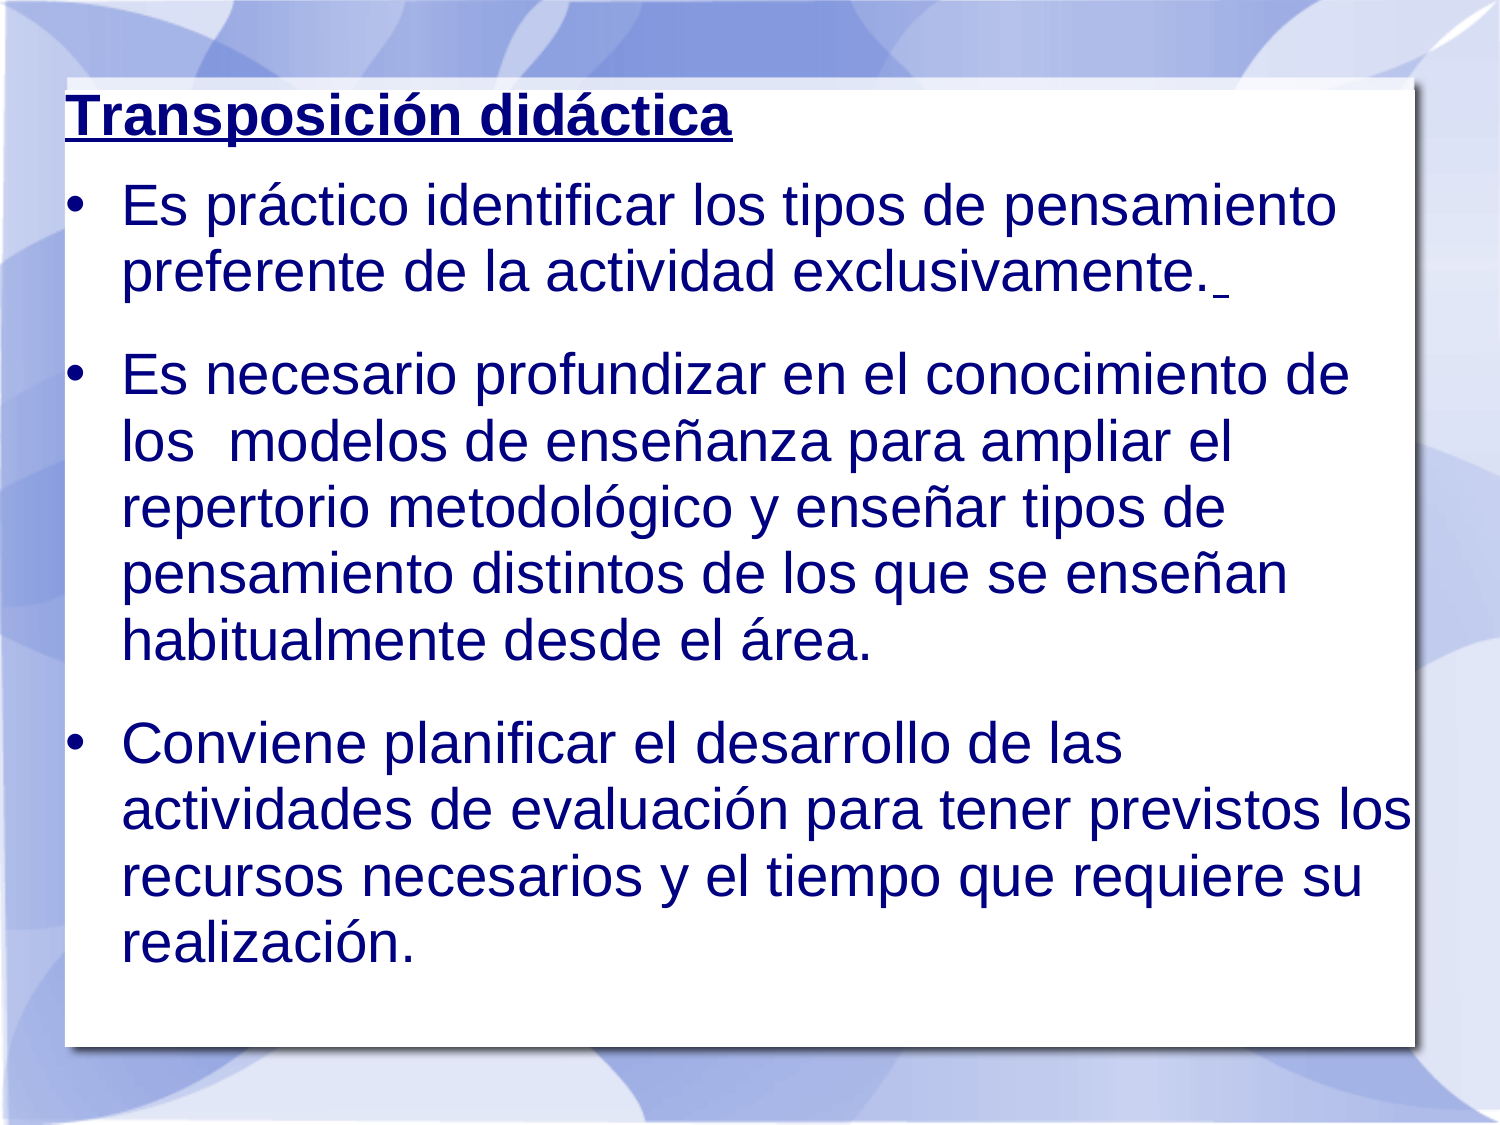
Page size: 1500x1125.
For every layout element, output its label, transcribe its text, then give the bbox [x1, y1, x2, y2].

list Transposición didáctica Es práctico identificar los tipos de pensamiento preferente de la actividad exclusivamente. Es necesario profundizar en el conocimiento de los modelos de enseñanza para ampliar el repertorio metodológico y enseñar tipos de pensamiento distintos de los que se enseñan habitualmente desde el área. Conviene planificar el desarrollo de las actividades de evaluación para tener previstos los recursos necesarios y el tiempo que requiere su realización. [64, 90, 1415, 1047]
picture [0, 0, 1500, 1125]
